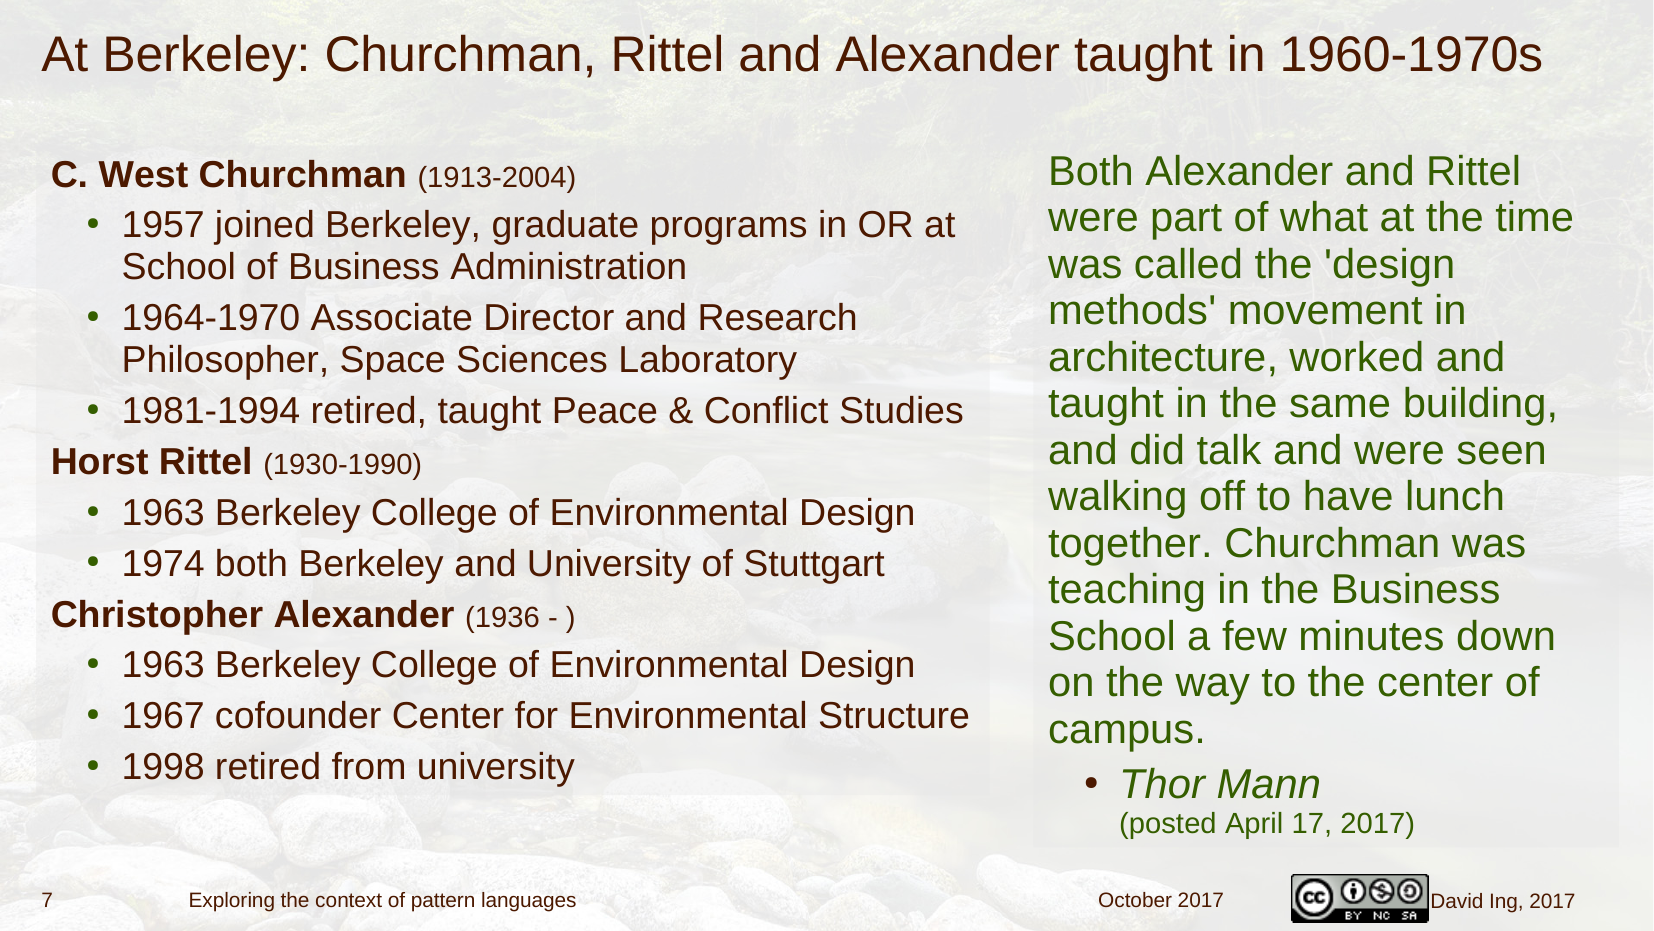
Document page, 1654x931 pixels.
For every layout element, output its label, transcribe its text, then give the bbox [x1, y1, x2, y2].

picture [0, 0, 1654, 931]
text_box Both Alexander and Rittel were part of what at the time was called the 'design methods' movement in architecture, worked and taught in the same building, and did talk and were seen walking off to have lunch together. Churchman was teaching in the Business School a few minutes down on the way to the center of campus. Thor Mann (posted April 17, 2017) [1033, 140, 1619, 847]
text_box C. West Churchman (1913-2004) 1957 joined Berkeley, graduate programs in OR at School of Business Administration 1964-1970 Associate Director and Research Philosopher, Space Sciences Laboratory 1981-1994 retired, taught Peace & Conflict Studies Horst Rittel (1930-1990) 1963 Berkeley College of Environmental Design 1974 both Berkeley and University of Stuttgart Christopher Alexander (1936 - ) 1963 Berkeley College of Environmental Design 1967 cofounder Center for Environmental Structure 1998 retired from university [36, 145, 990, 789]
title At Berkeley: Churchman, Rittel and Alexander taught in 1960-1970s [41, 30, 1613, 181]
